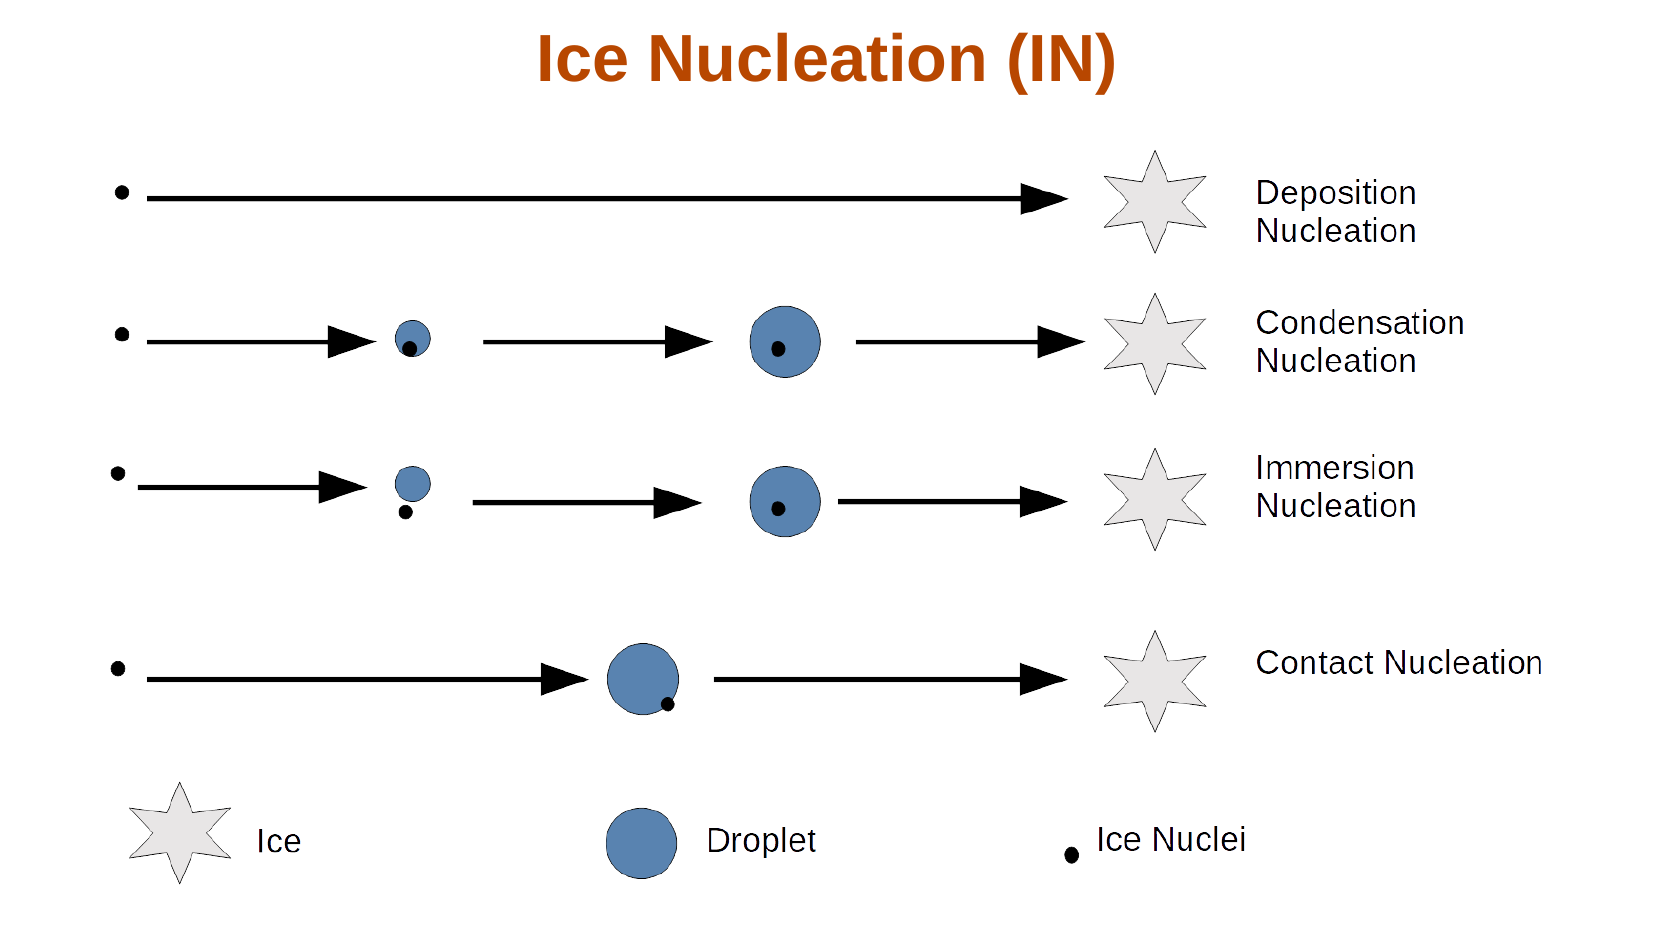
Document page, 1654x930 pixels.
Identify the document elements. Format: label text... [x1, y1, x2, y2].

text_box Ice Nucleation (IN) [0, 1, 1277, 930]
picture [1277, 85, 1581, 930]
